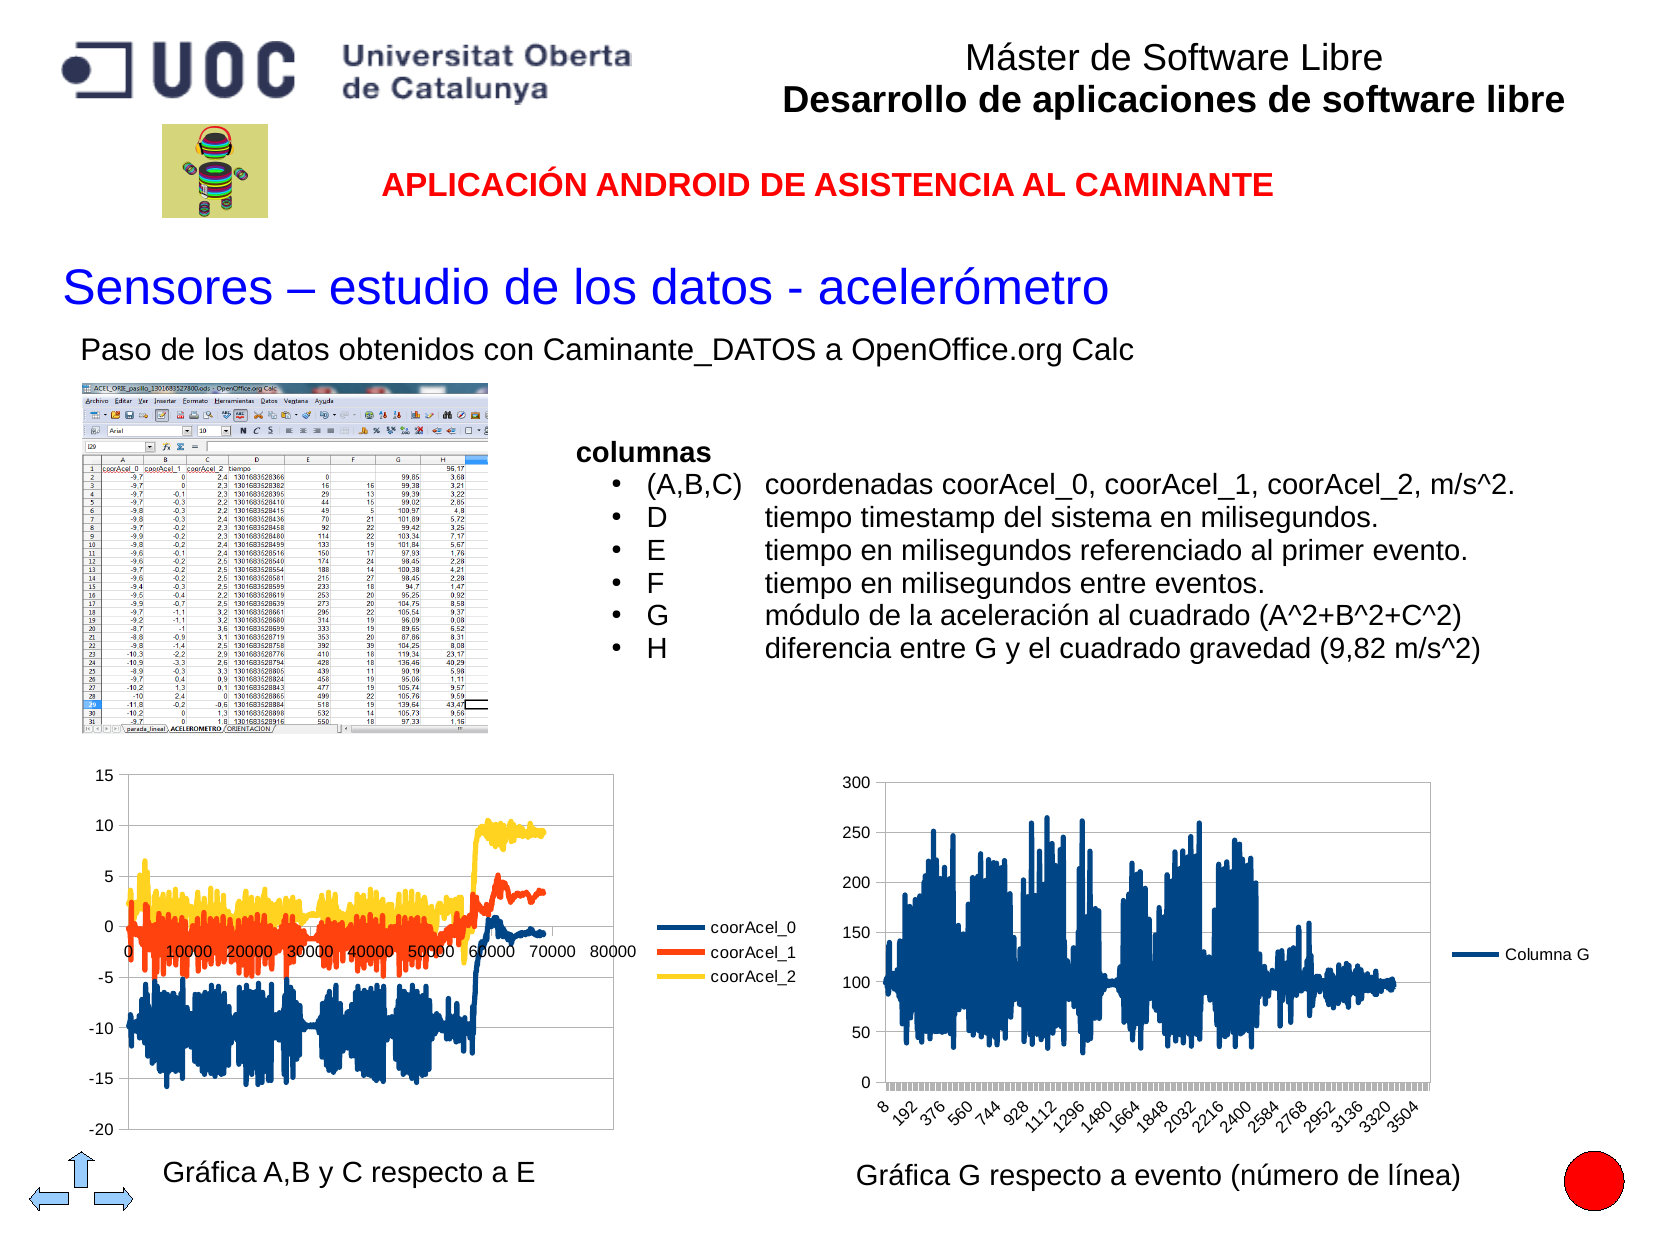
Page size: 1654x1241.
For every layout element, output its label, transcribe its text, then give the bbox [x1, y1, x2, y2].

text_box columnas (A,B,C) coordenadas coorAcel_0, coorAcel_1, coorAcel_2, m/s^2. D tiempo timestamp del sistema en milisegundos. E tiempo en milisegundos referenciado al primer evento. F tiempo en milisegundos entre eventos. G módulo de la aceleración al cuadrado (A^2+B^2+C^2) H diferencia entre G y el cuadrado gravedad (9,82 m/s^2) [561, 428, 1639, 687]
text_box Gráfica G respecto a evento (número de línea) [841, 1151, 1477, 1200]
picture [82, 383, 488, 735]
text_box [1564, 1151, 1625, 1211]
text_box APLICACIÓN ANDROID DE ASISTENCIA AL CAMINANTE [105, 149, 1552, 222]
list Sensores – estudio de los datos - acelerómetro [62, 249, 1300, 325]
text_box Paso de los datos obtenidos con Caminante_DATOS a OpenOffice.org Calc [65, 324, 1152, 375]
text_box [94, 1187, 133, 1211]
text_box [68, 1151, 95, 1188]
picture [162, 124, 268, 218]
text_box Gráfica A,B y C respecto a E [147, 1148, 551, 1196]
text_box [29, 1187, 69, 1211]
chart [826, 765, 1610, 1145]
picture [61, 41, 632, 105]
chart [73, 757, 815, 1147]
text_box Máster de Software Libre Desarrollo de aplicaciones de software libre [754, 29, 1595, 130]
